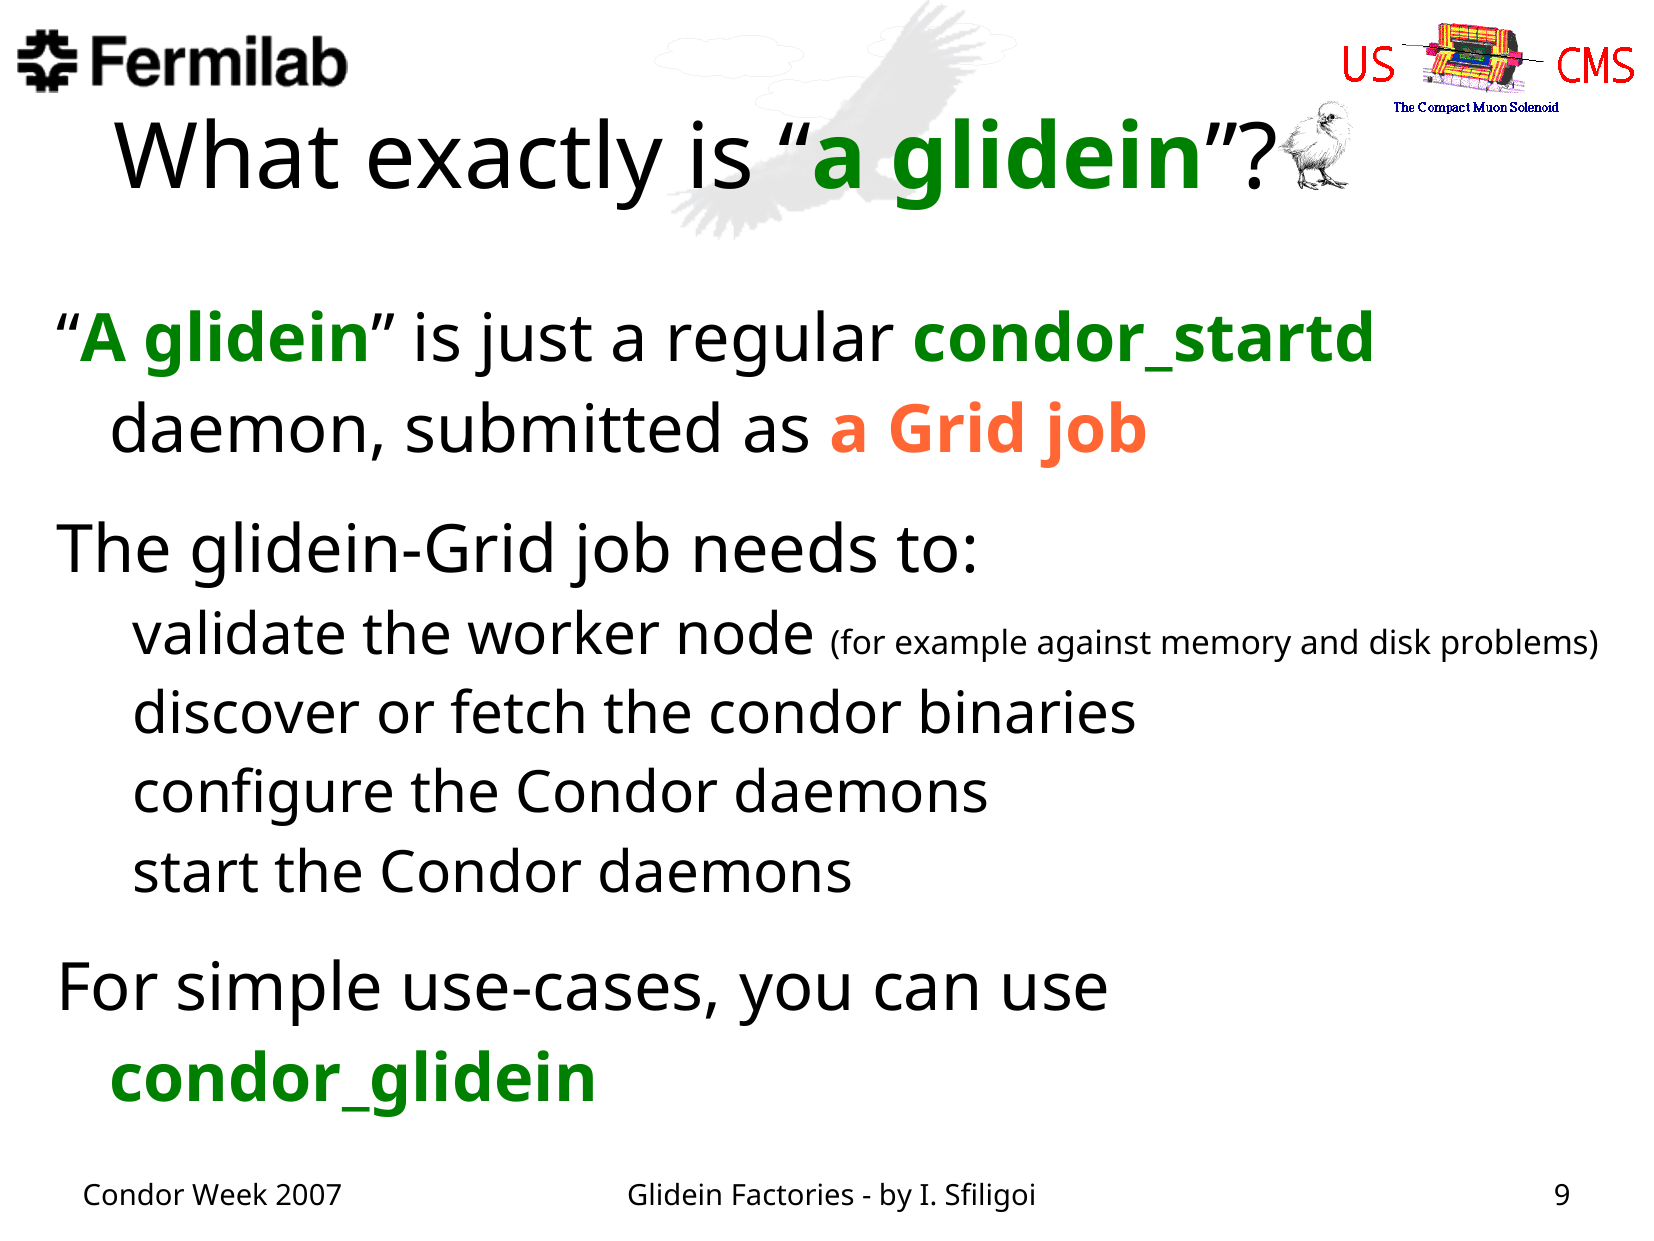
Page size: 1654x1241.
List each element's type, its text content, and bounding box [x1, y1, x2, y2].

picture [17, 29, 348, 93]
title What exactly is “a glidein”? [82, 49, 1571, 257]
list “A glidein” is just a regular condor_startd daemon, submitted as a Grid job The glidein-Grid job needs to: validate the worker node (for example against memory and disk problems) discover or fetch the condor binaries configure the Condor daemons start the Condor daemons For simple use-cases, you can use condor_glidein [38, 290, 1618, 1140]
picture [1340, 23, 1636, 114]
picture [1278, 100, 1354, 191]
